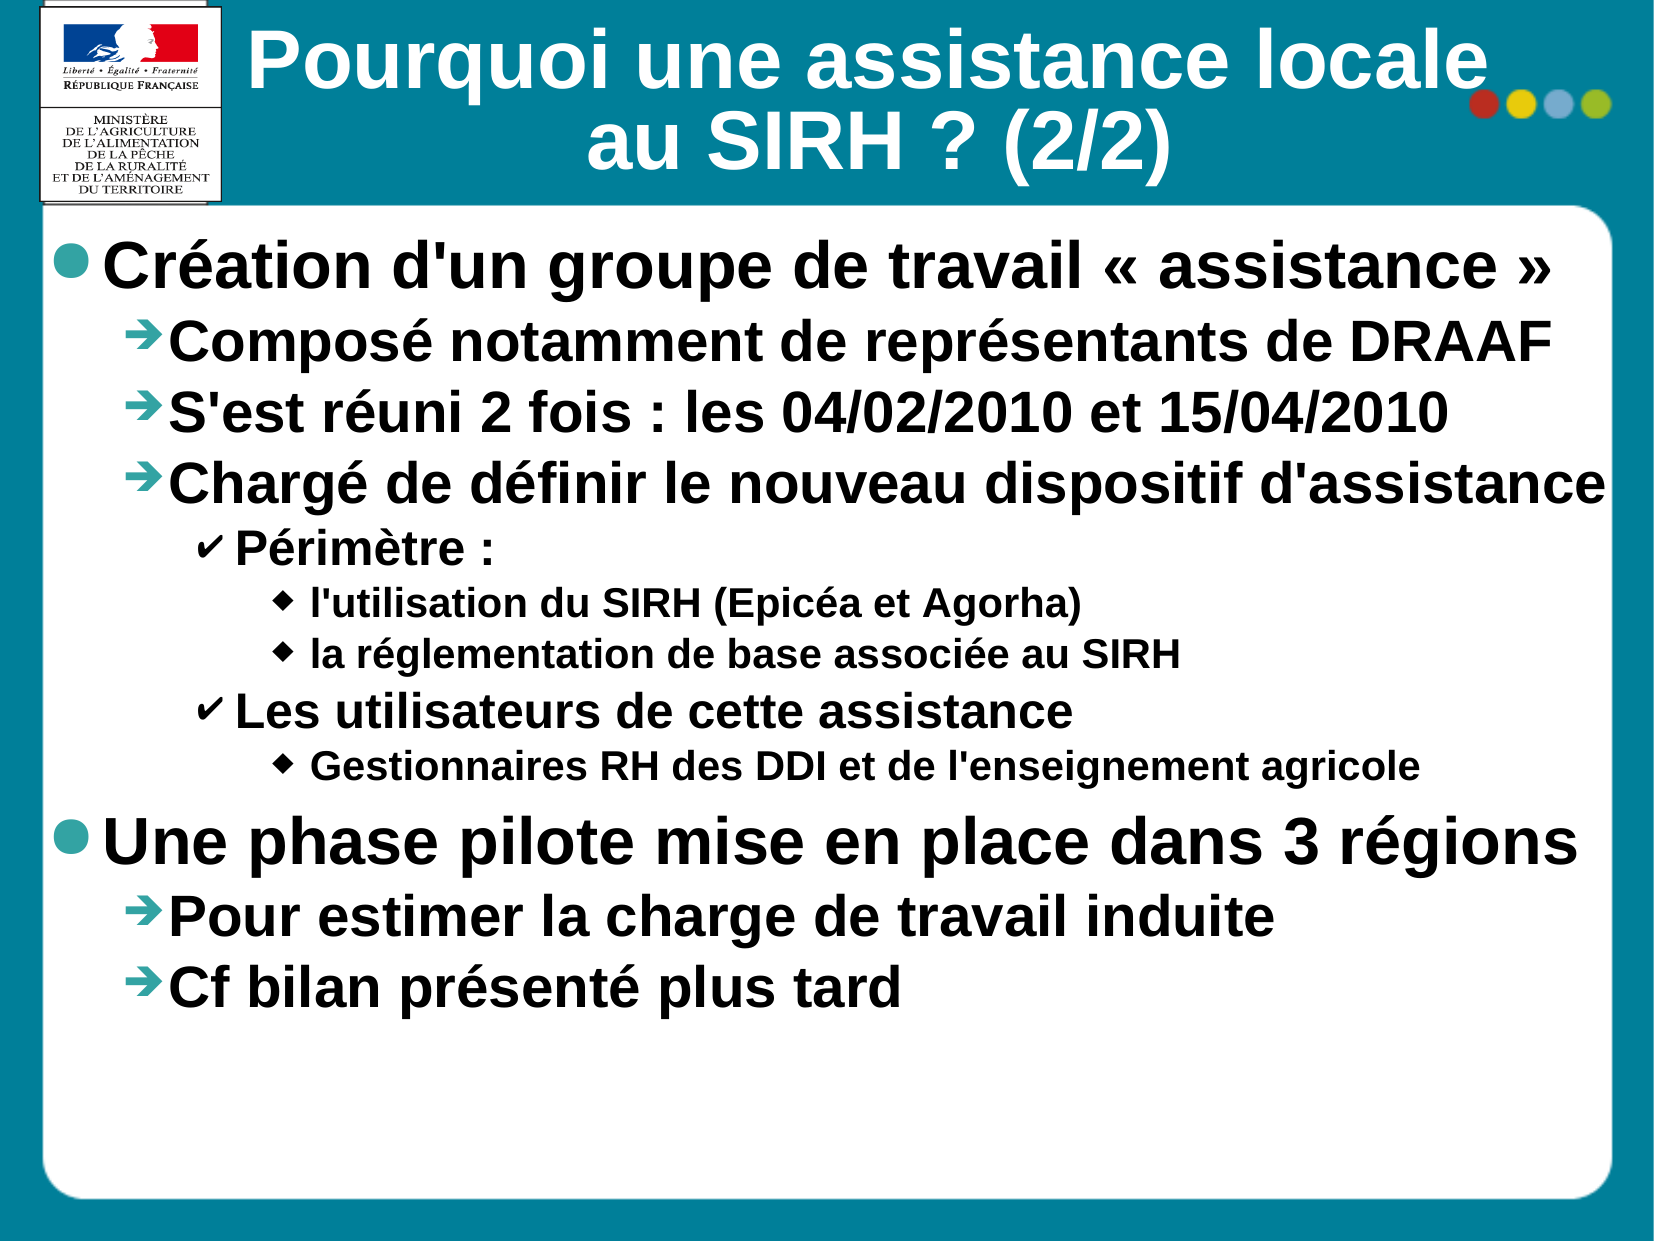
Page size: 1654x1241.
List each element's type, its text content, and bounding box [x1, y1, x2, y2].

title Pourquoi une assistance locale au SIRH ? (2/2) [206, 0, 1554, 227]
picture [0, 0, 1654, 1241]
list Création d'un groupe de travail « assistance » Composé notamment de représentants de DRAAF S'est réuni 2 fois : les 04/02/2010 et 15/04/2010 Chargé de définir le nouveau dispositif d'assistance Périmètre : l'utilisation du SIRH (Epicéa et Agorha) la réglementation de base associée au SIRH Les utilisateurs de cette assistance Gestionnaires RH des DDI et de l'enseignement agricole Une phase pilote mise en place dans 3 régions Pour estimer la charge de travail induite Cf bilan présenté plus tard [47, 236, 1613, 1123]
